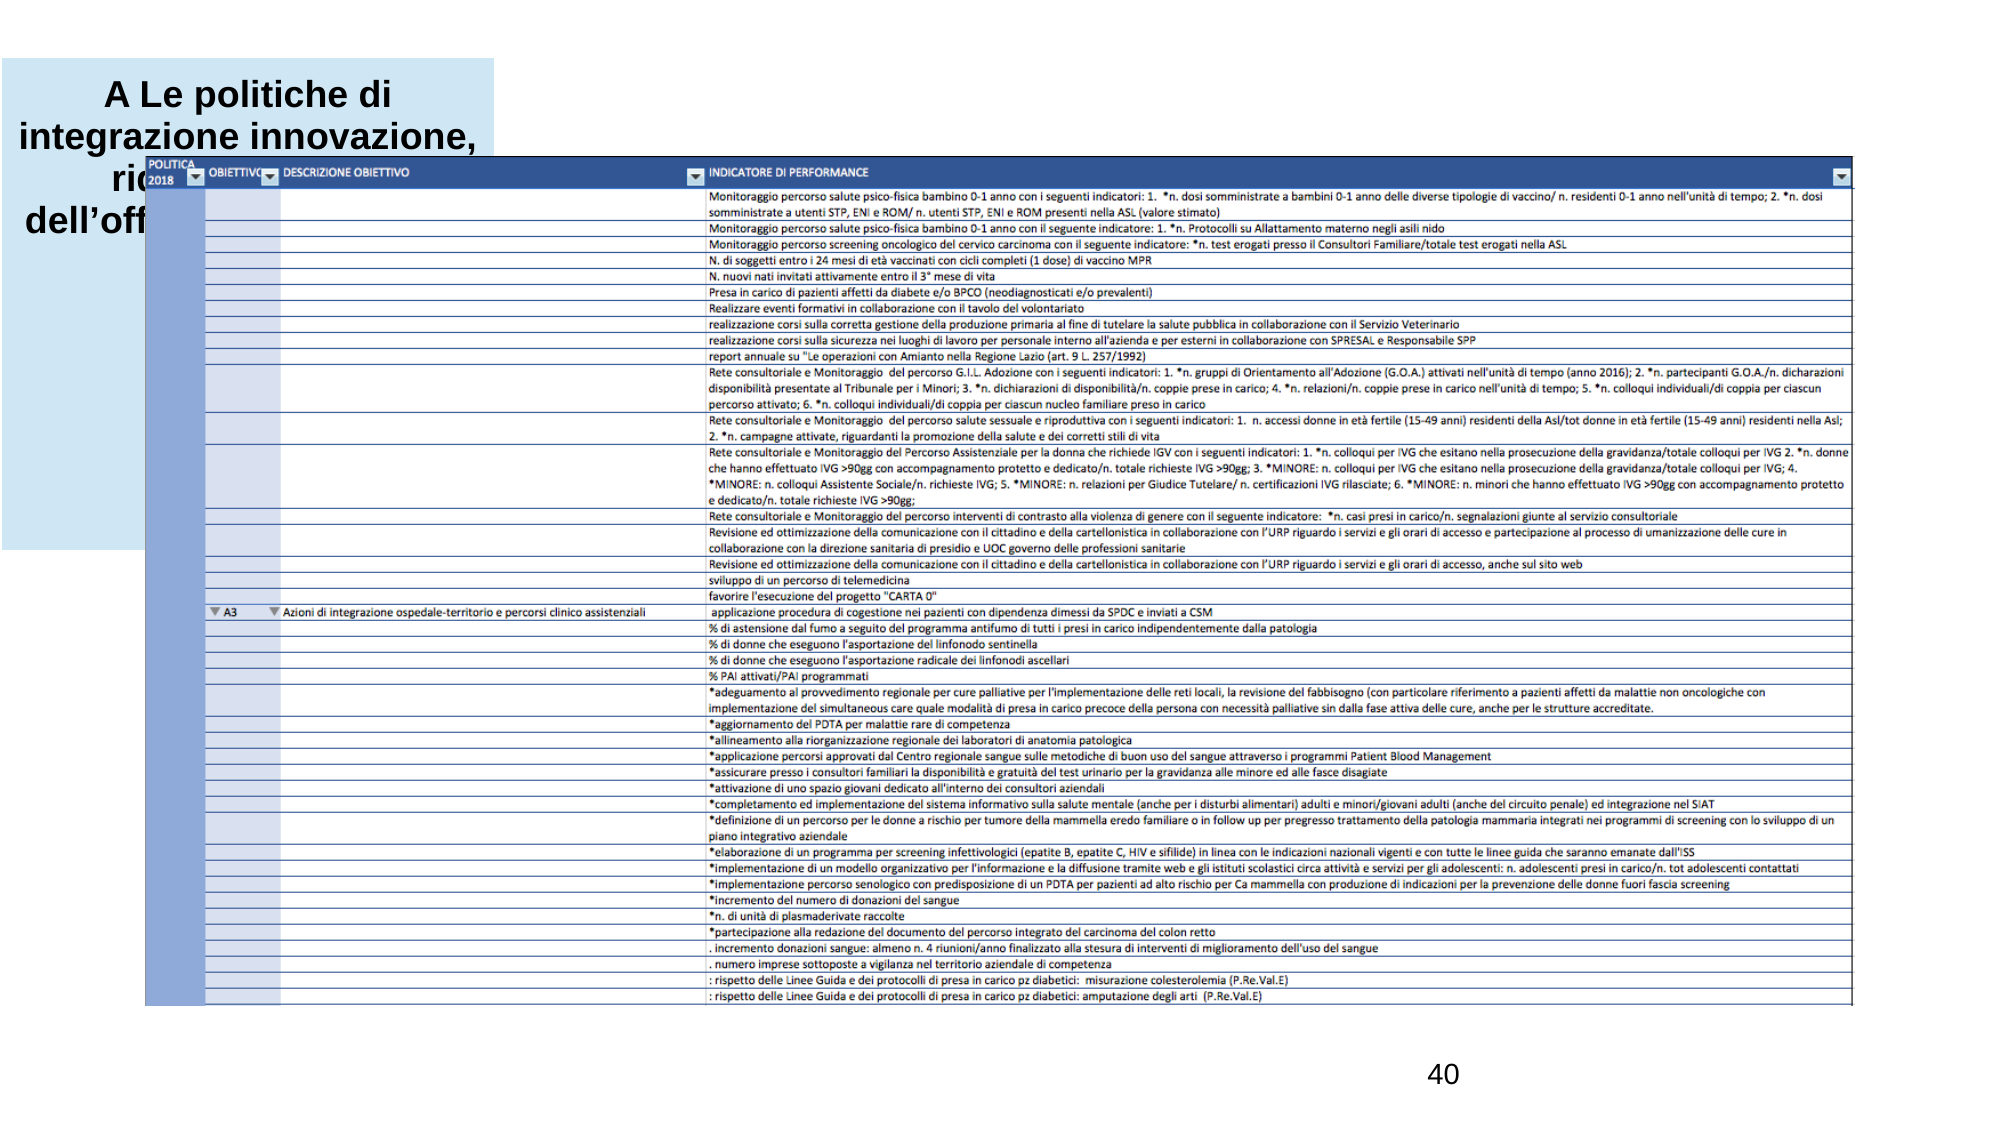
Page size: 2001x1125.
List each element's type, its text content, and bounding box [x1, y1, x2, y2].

picture [145, 156, 1855, 1006]
slide_number <numero> [1412, 1042, 1863, 1103]
table_header A Le politiche di integrazione innovazione, riqualificazione dell’offerta e promozione della salute [2, 58, 494, 550]
